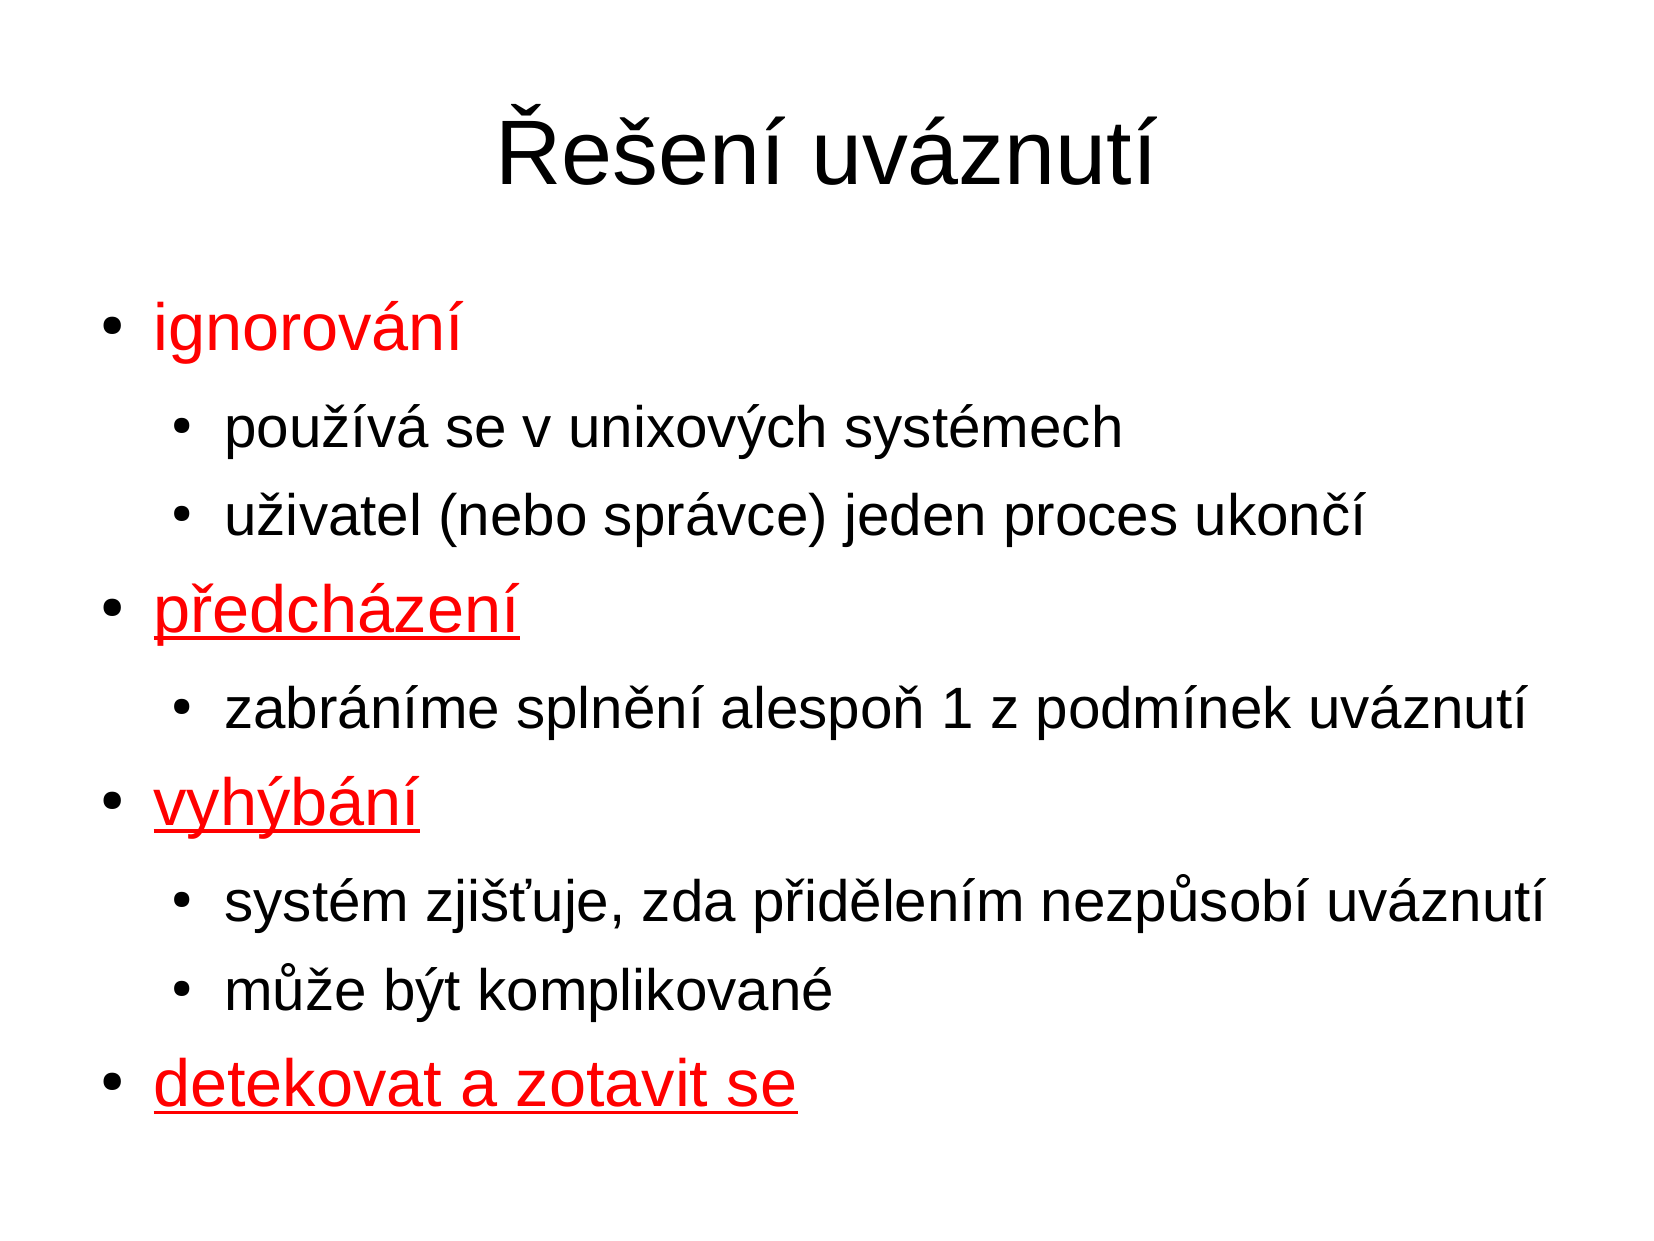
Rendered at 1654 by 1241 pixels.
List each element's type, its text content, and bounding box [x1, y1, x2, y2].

list ignorování používá se v unixových systémech uživatel (nebo správce) jeden proces ukončí předcházení zabráníme splnění alespoň 1 z podmínek uváznutí vyhýbání systém zjišťuje, zda přidělením nezpůsobí uváznutí může být komplikované detekovat a zotavit se [82, 290, 1571, 1122]
title Řešení uváznutí [82, 56, 1571, 250]
